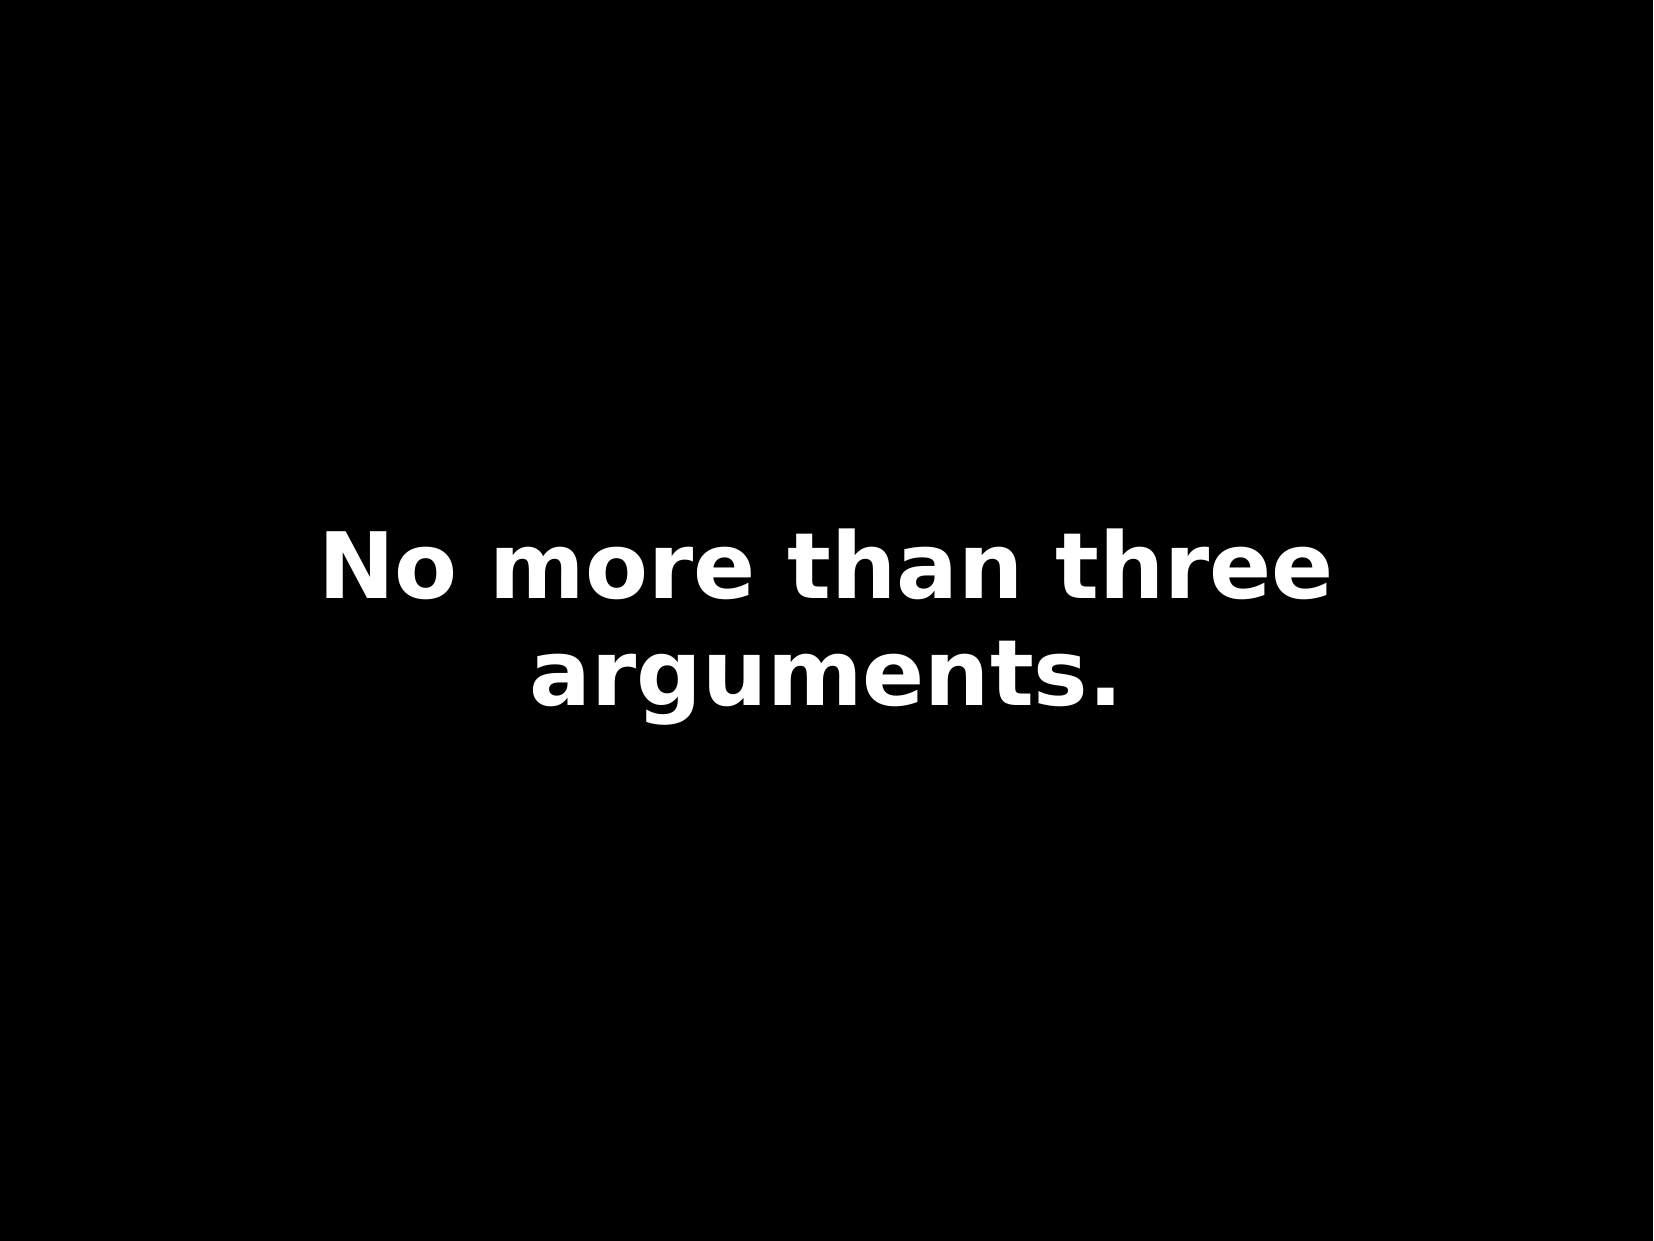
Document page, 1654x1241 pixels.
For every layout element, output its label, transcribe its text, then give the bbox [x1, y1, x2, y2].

text_box No more than three arguments. [20, 165, 1633, 1076]
